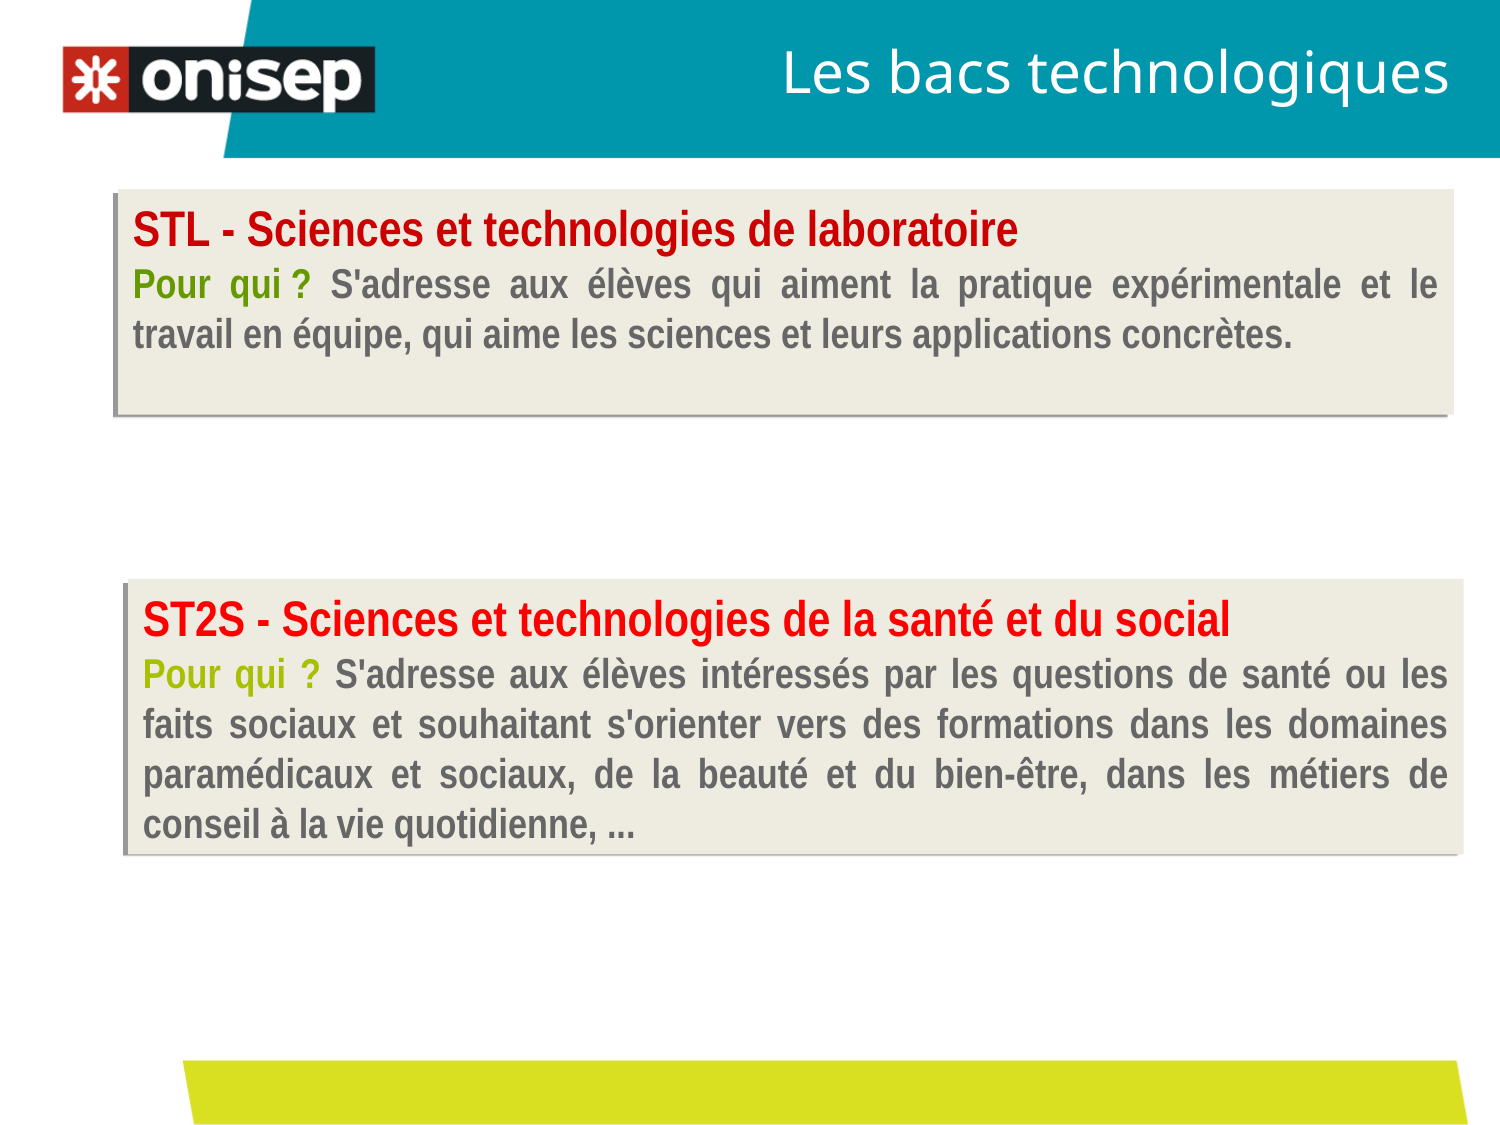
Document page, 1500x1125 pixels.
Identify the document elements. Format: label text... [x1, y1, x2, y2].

picture [0, 0, 1500, 1125]
text_box ST2S - Sciences et technologies de la santé et du social Pour qui ? S'adresse aux élèves intéressés par les questions de santé ou les faits sociaux et souhaitant s'orienter vers des formations dans les domaines paramédicaux et sociaux, de la beauté et du bien-être, dans les métiers de conseil à la vie quotidienne, ... [128, 578, 1464, 855]
text_box Les bacs technologiques [386, 30, 1465, 111]
text_box STL - Sciences et technologies de laboratoire Pour qui ? S'adresse aux élèves qui aiment la pratique expérimentale et le travail en équipe, qui aime les sciences et leurs applications concrètes. [118, 189, 1454, 415]
